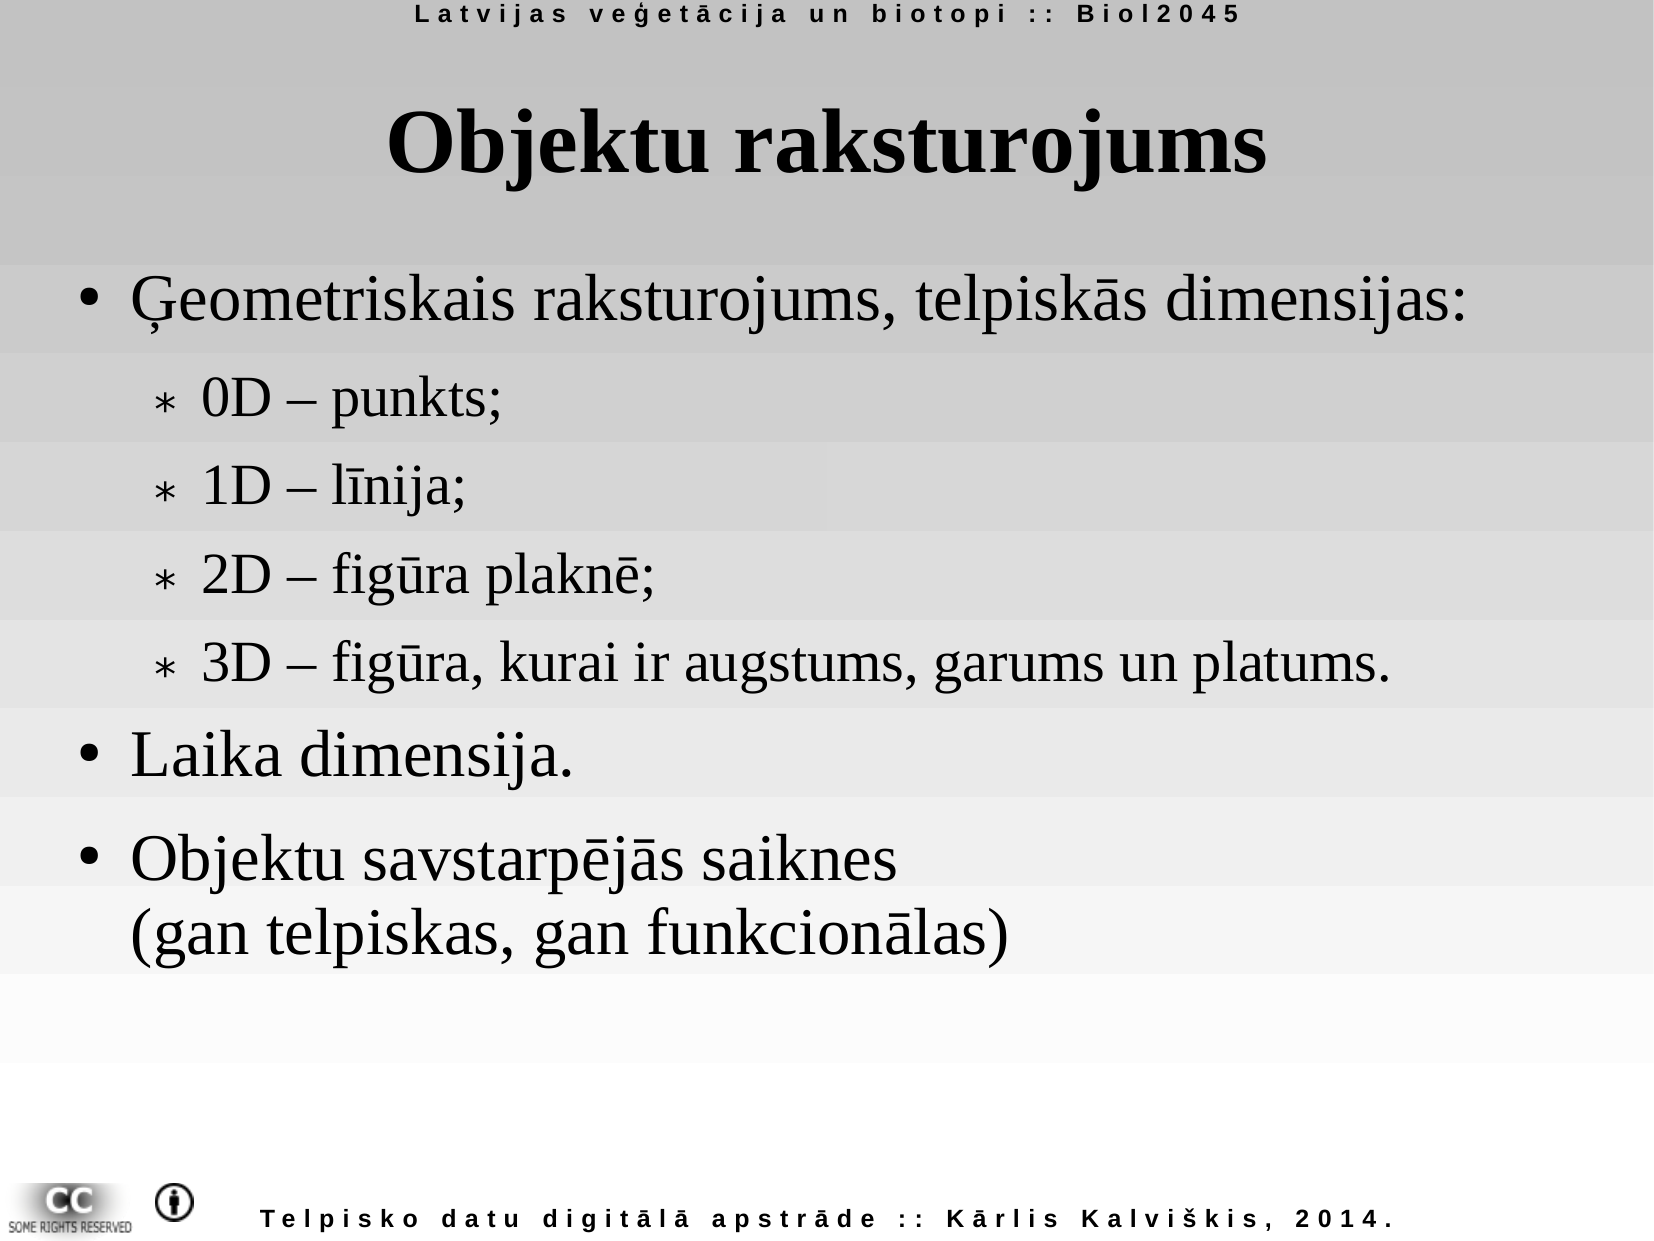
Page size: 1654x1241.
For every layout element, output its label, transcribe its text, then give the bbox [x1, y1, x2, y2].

picture [0, 0, 1654, 1241]
list Ģeometriskais raksturojums, telpiskās dimensijas: 0D – punkts; 1D – līnija; 2D – figūra plaknē; 3D – figūra, kurai ir augstums, garums un platums. Laika dimensija. Objektu savstarpējās saiknes (gan telpiskas, gan funkcionālas) [59, 261, 1596, 1175]
title Objektu raksturojums [59, 37, 1596, 246]
